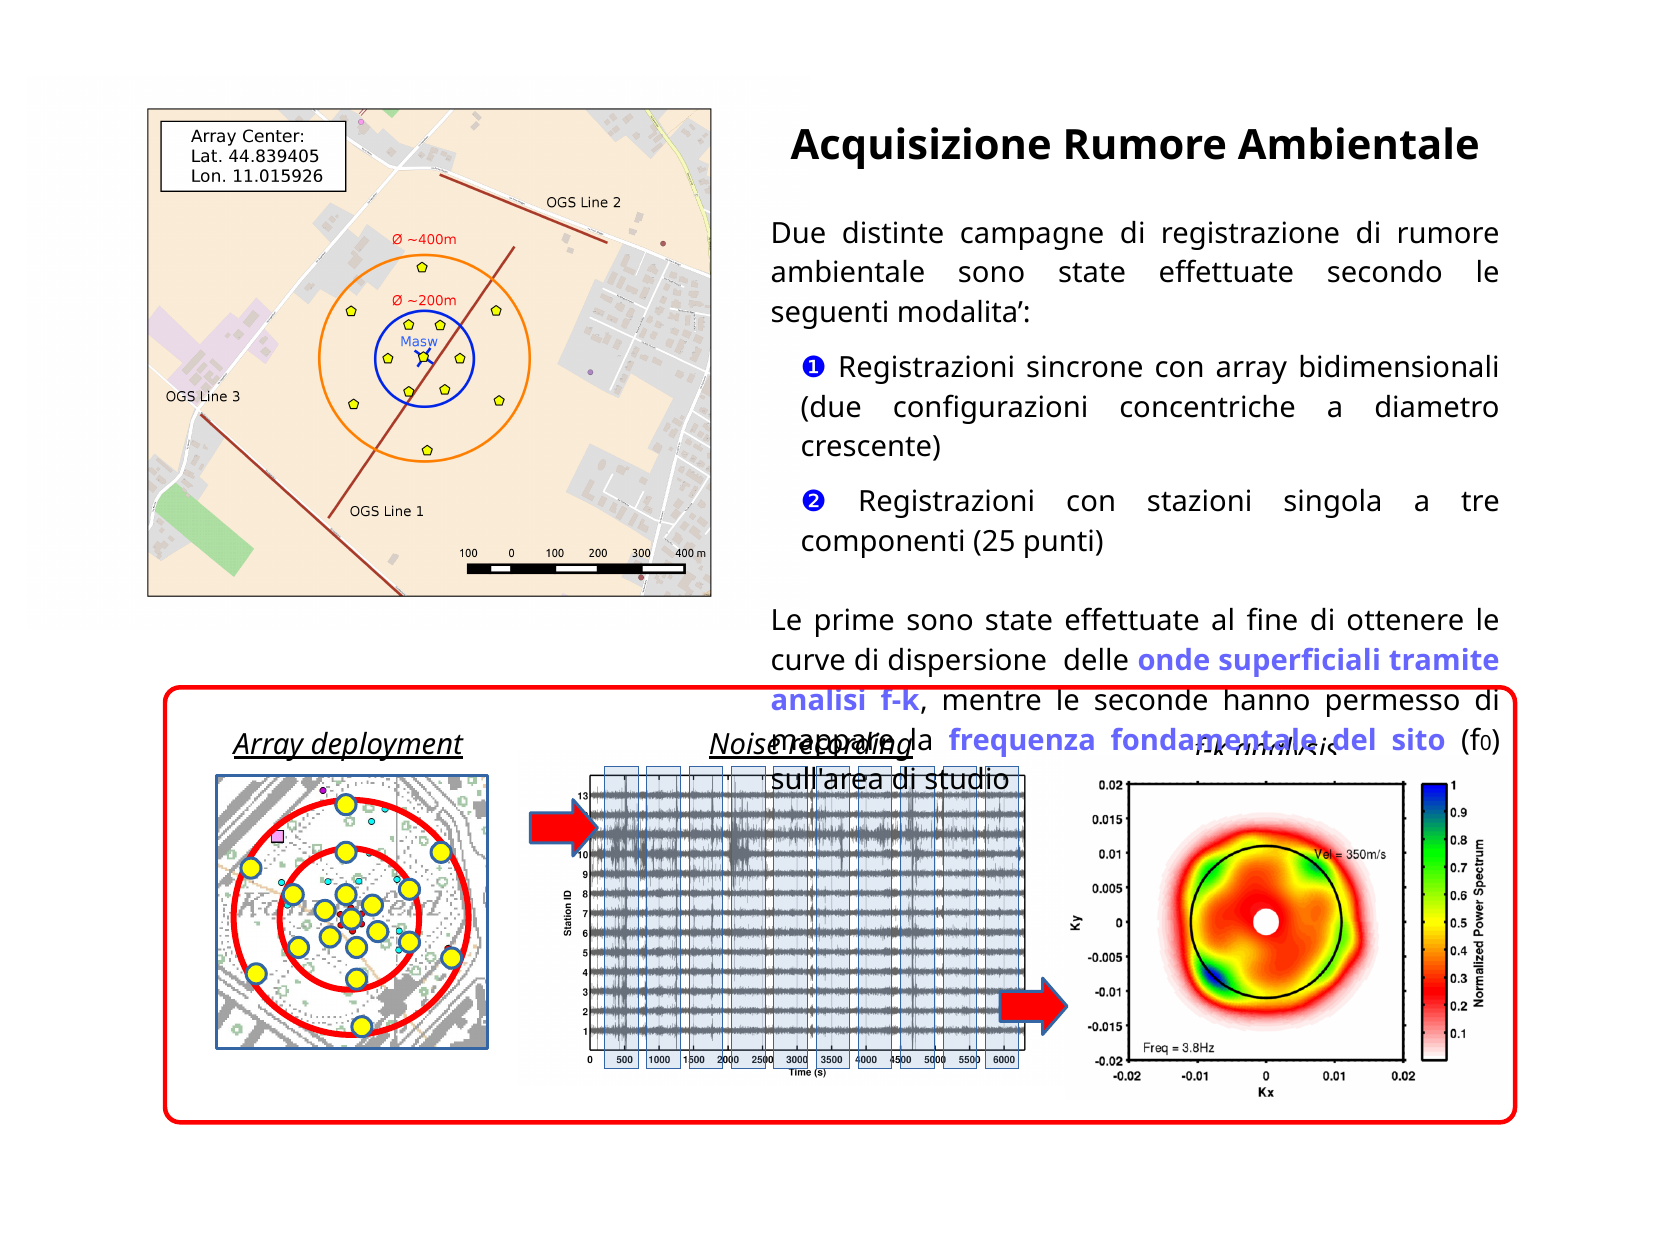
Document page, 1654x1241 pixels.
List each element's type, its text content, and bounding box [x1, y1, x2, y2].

text_box [689, 766, 723, 1069]
picture [517, 750, 1508, 1100]
picture [217, 777, 487, 1048]
picture [26, 75, 811, 631]
picture [895, 775, 900, 787]
text_box [858, 766, 892, 1069]
picture [789, 616, 797, 621]
text_box [900, 775, 904, 787]
text_box [731, 766, 766, 1069]
text_box [943, 766, 977, 1069]
text_box [646, 766, 681, 1069]
text_box Acquisizione Rumore Ambientale Due distinte campagne di registrazione di rumore ambientale sono state effettuate secondo le seguenti modalita’: ❶ Registrazioni sincrone con array bidimensionali (due configurazioni concentriche a diametro crescente) ❷ Registrazioni con stazioni singola a tre componenti (25 punti) Le prime sono state effettuate al fine di ottenere le curve di dispersione delle onde superficiali tramite analisi f-k, mentre le seconde hanno permesso di mappare la frequenza fondamentale del sito (f0) sull'area di studio [755, 107, 1516, 615]
text_box [985, 766, 1068, 1069]
text_box Noise recording [680, 715, 942, 766]
text_box [233, 794, 469, 1037]
text_box Array deployment [217, 715, 480, 766]
text_box [900, 766, 935, 1069]
text_box [928, 775, 935, 781]
text_box [604, 766, 639, 1069]
text_box f-k analysis [1165, 720, 1368, 755]
text_box [970, 775, 977, 787]
text_box [816, 766, 850, 1069]
text_box [773, 781, 780, 787]
text_box [773, 766, 808, 1069]
text_box [530, 799, 598, 857]
